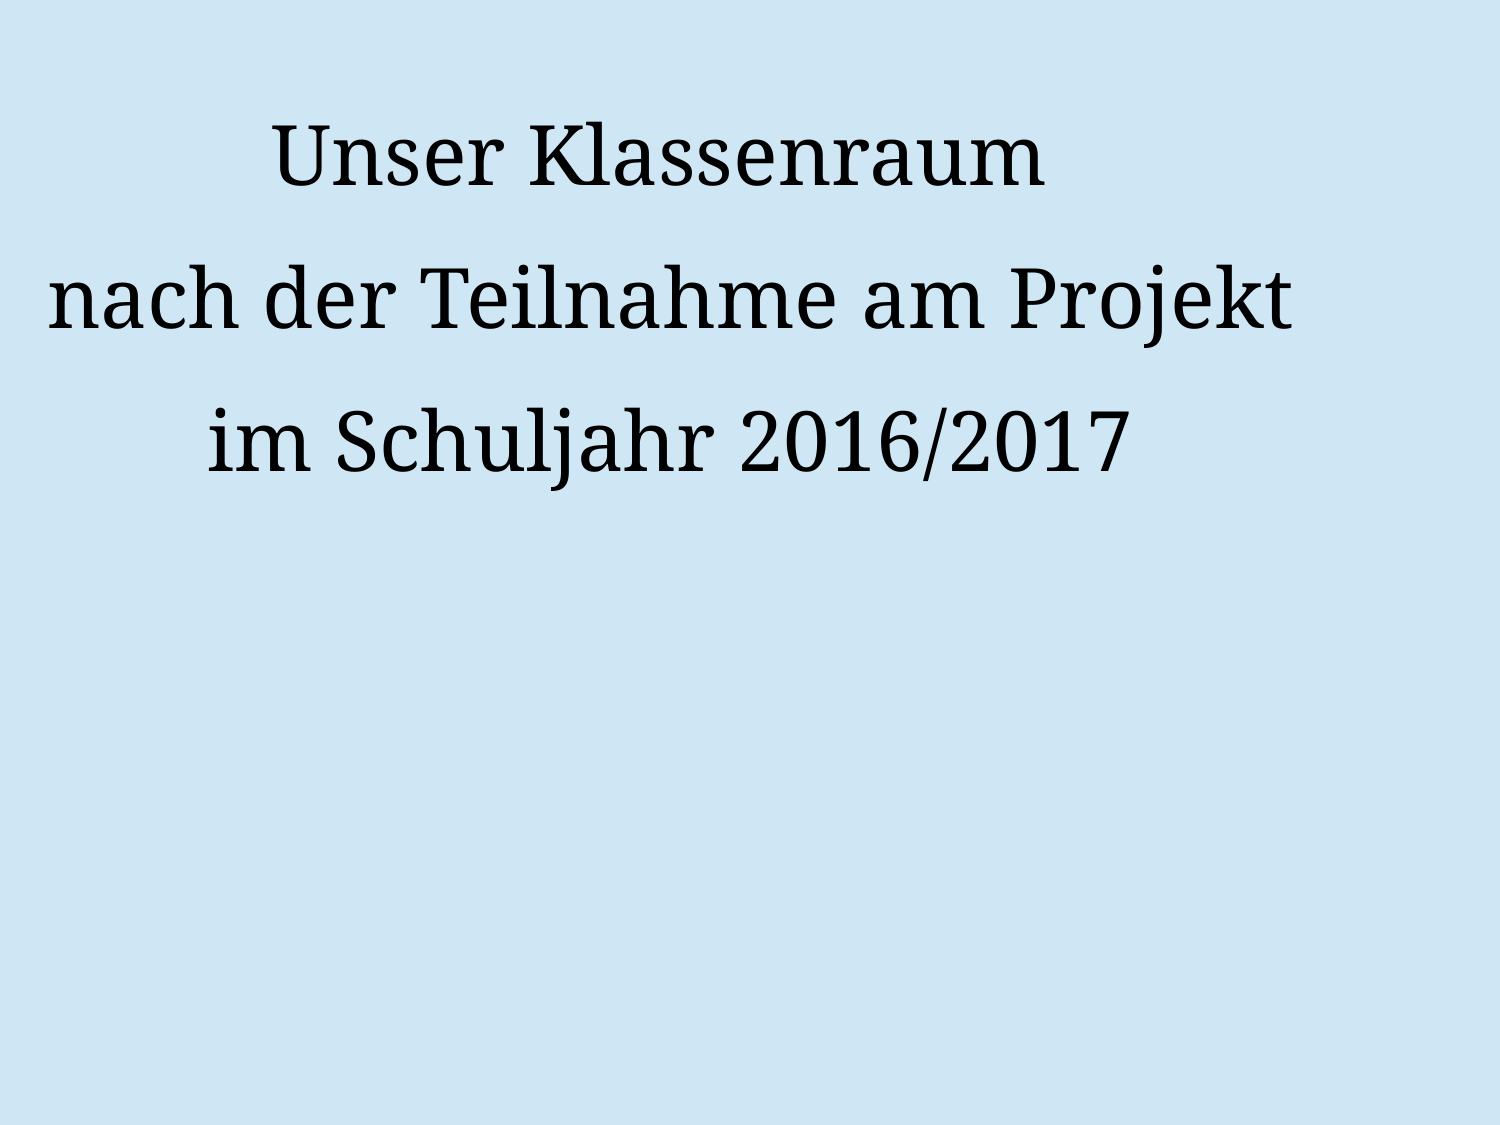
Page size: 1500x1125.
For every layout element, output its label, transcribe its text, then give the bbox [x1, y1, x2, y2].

list Unser Klassenraum nach der Teilnahme am Projekt im Schuljahr 2016/2017 [0, 96, 1335, 839]
